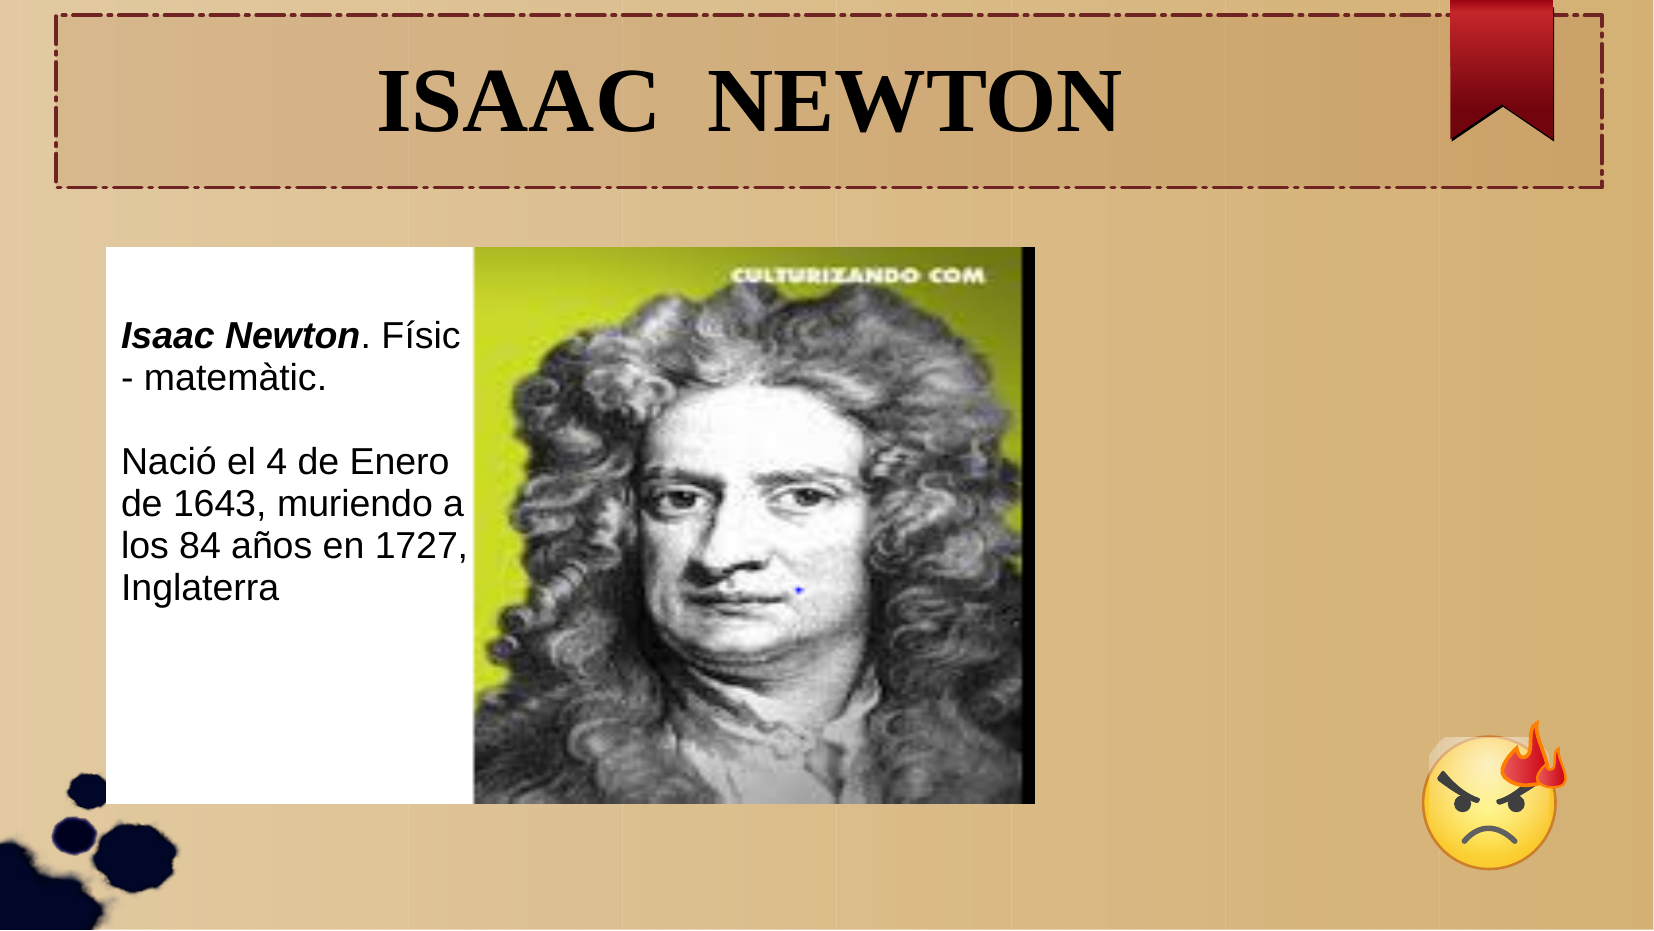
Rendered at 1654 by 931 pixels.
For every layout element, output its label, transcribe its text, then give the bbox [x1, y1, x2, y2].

subtitle [82, 224, 1571, 764]
picture [1413, 716, 1571, 875]
title ISAAC NEWTON [59, 11, 1441, 189]
text_box Isaac Newton. Físic - matemàtic. Nació el 4 de Enero de 1643, muriendo a los 84 años en 1727, Inglaterra [106, 307, 497, 616]
picture [106, 247, 1035, 804]
